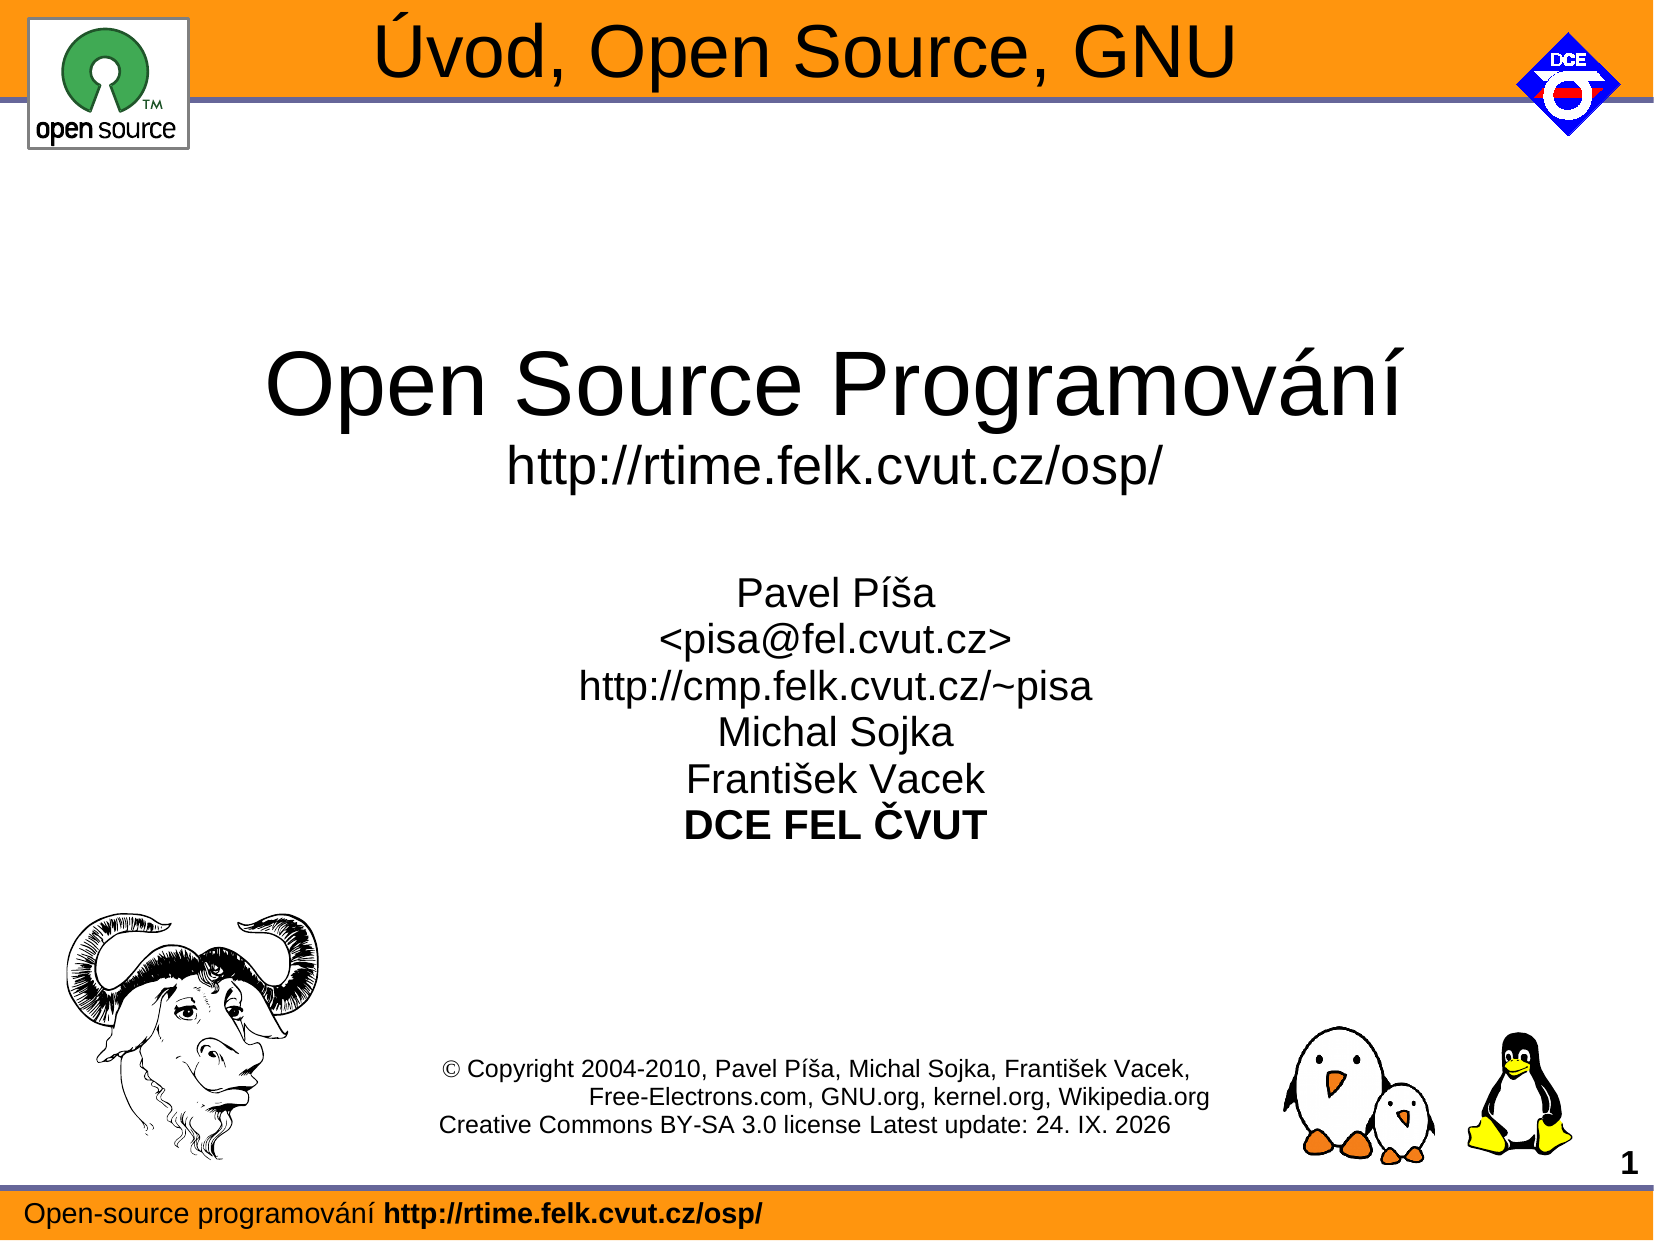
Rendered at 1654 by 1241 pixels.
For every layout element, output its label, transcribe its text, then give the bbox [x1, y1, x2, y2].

list © Copyright 2004-2010, Pavel Píša, Michal Sojka, František Vacek, Free-Electrons.com, GNU.org, kernel.org, Wikipedia.org Creative Commons BY-SA 3.0 license Latest update: 15. II 2010 [438, 1054, 1215, 1149]
picture [66, 911, 319, 1169]
picture [1283, 1026, 1435, 1165]
title Úvod, Open Source, GNU [60, 4, 1551, 98]
text_box [1467, 1032, 1573, 1156]
subtitle Open Source Programování http://rtime.felk.cvut.cz/osp/ Pavel Píša <pisa@fel.cvut.cz> http://cmp.felk.cvut.cz/~pisa Michal Sojka František Vacek DCE FEL ČVUT [183, 204, 1471, 977]
